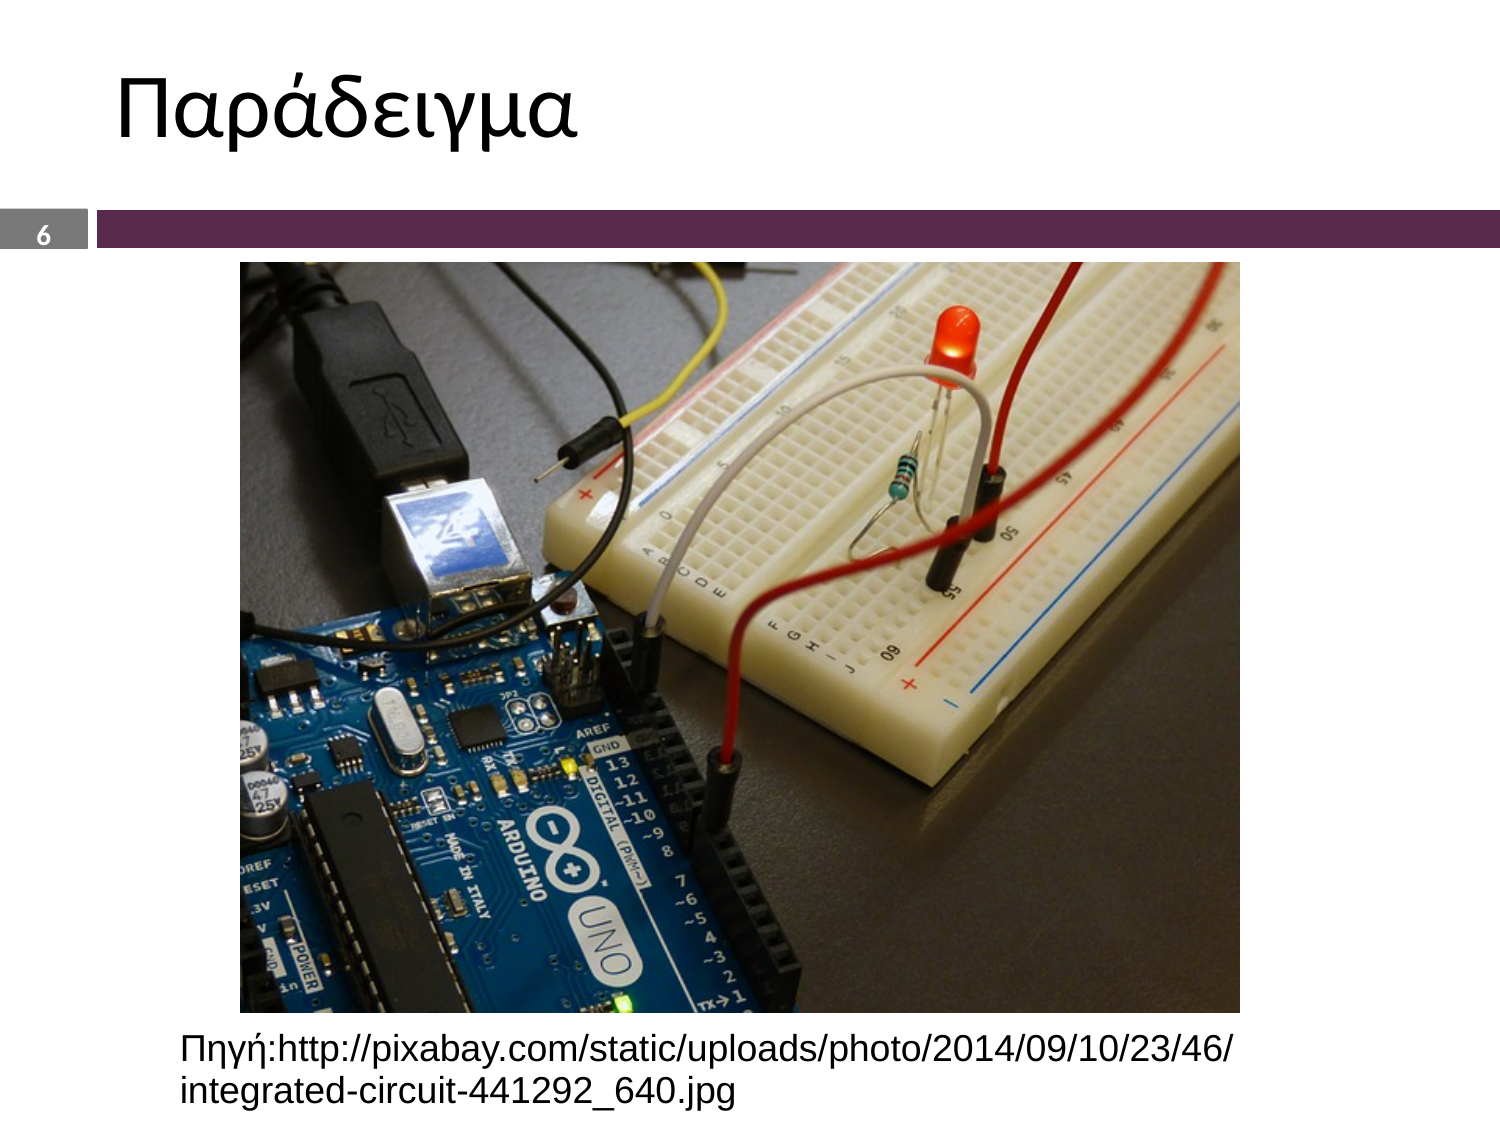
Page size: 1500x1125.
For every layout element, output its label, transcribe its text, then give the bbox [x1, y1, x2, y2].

picture [240, 262, 1240, 1013]
text_box [0, 208, 88, 249]
title Παράδειγμα [100, 19, 1438, 182]
text_box Πηγή:http://pixabay.com/static/uploads/photo/2014/09/10/23/46/integrated-circuit-441292_640.jpg [165, 1020, 1366, 1119]
